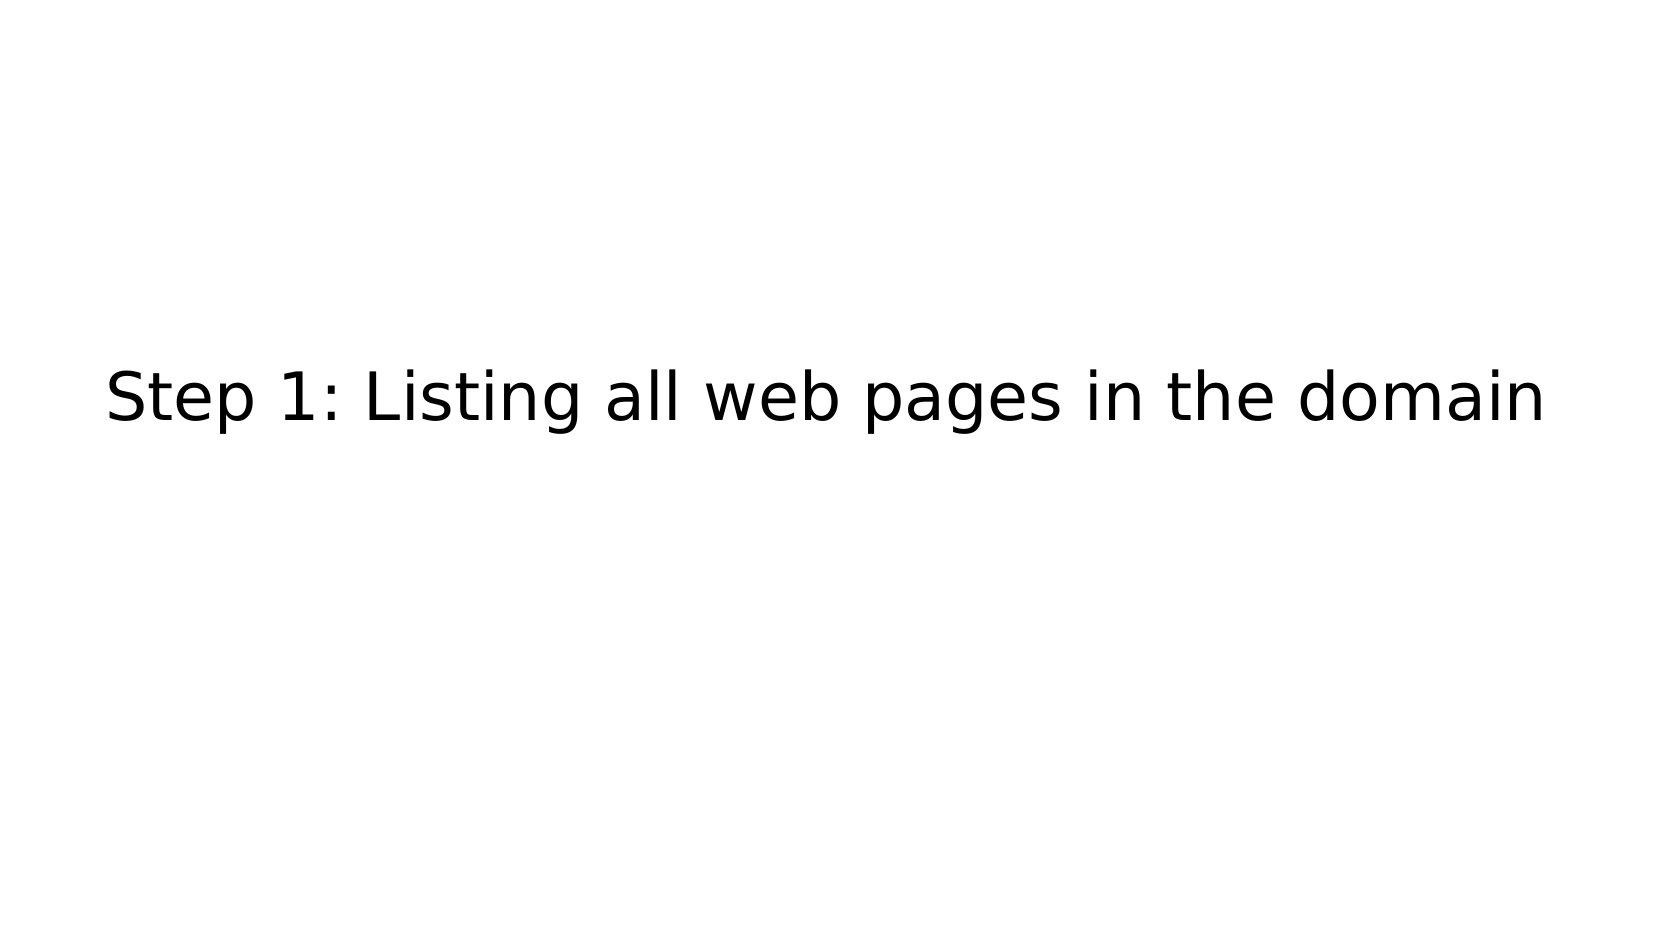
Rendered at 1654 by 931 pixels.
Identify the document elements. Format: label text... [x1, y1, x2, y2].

subtitle Step 1: Listing all web pages in the domain [82, 37, 1571, 757]
